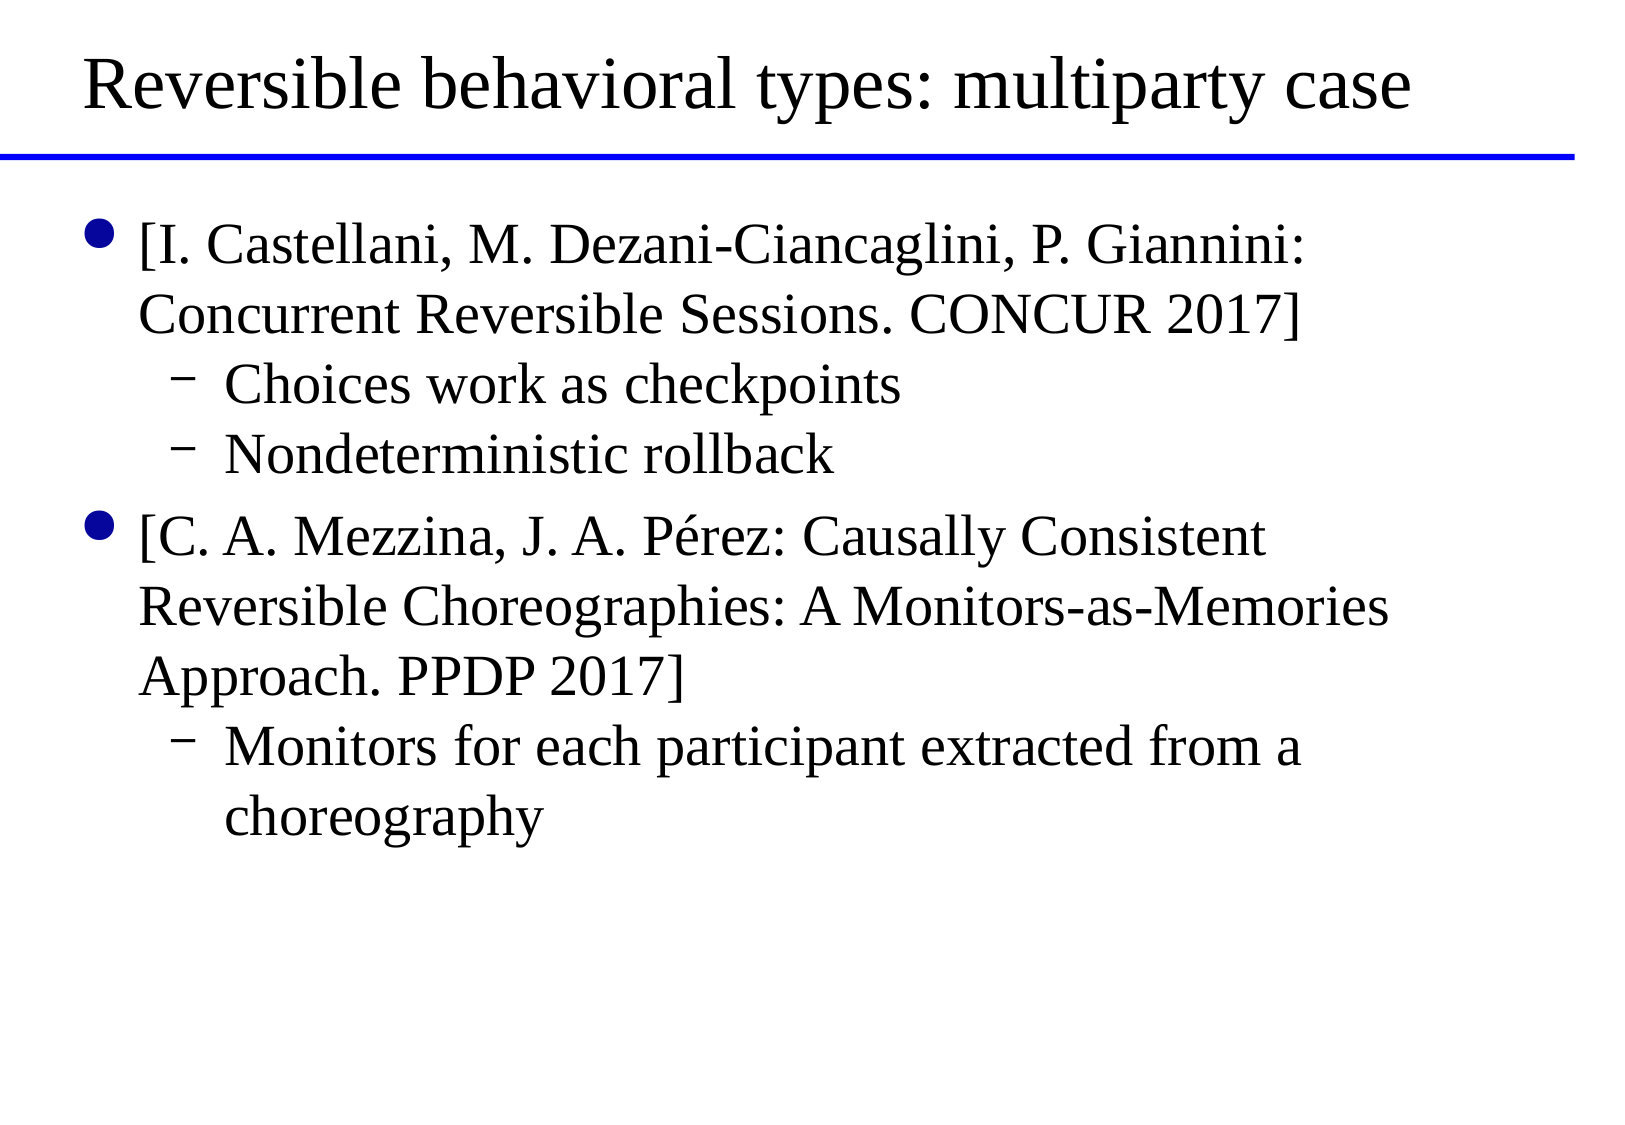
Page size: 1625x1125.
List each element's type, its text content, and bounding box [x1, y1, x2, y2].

list [I. Castellani, M. Dezani-Ciancaglini, P. Giannini: Concurrent Reversible Sessions. CONCUR 2017] Choices work as checkpoints Nondeterministic rollback [C. A. Mezzina, J. A. Pérez: Causally Consistent Reversible Choreographies: A Monitors-as-Memories Approach. PPDP 2017] Monitors for each participant extracted from a choreography [67, 198, 1478, 1061]
title Reversible behavioral types: multiparty case [67, 27, 1544, 131]
